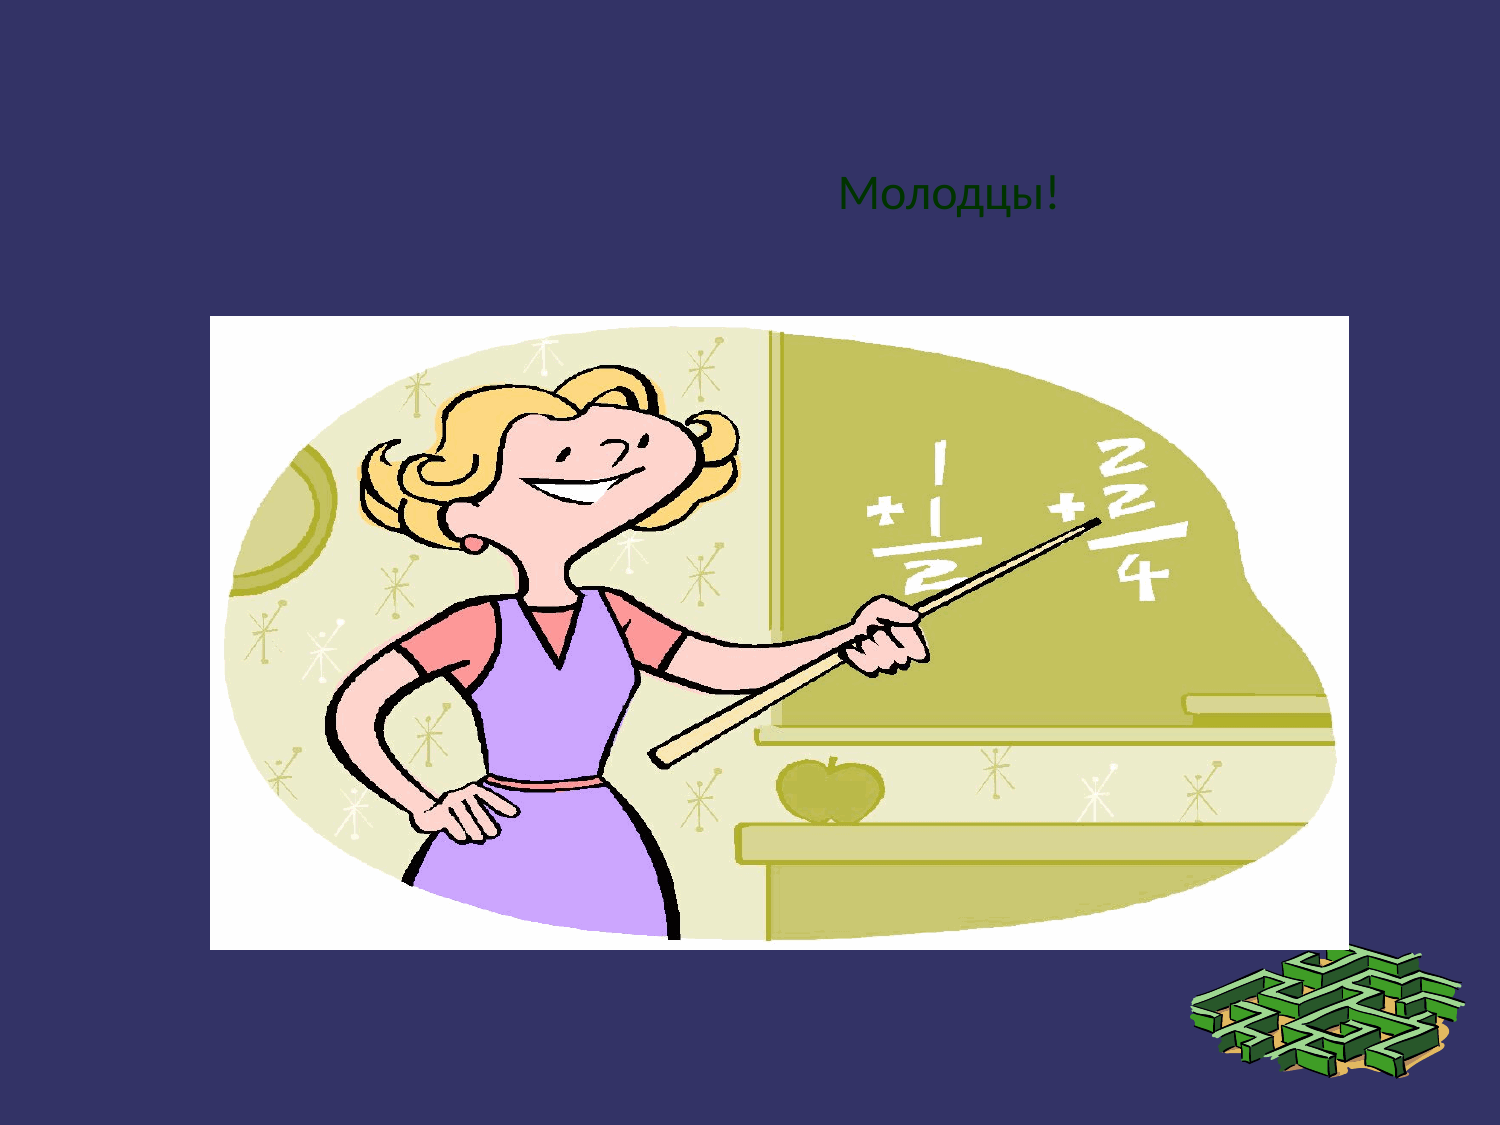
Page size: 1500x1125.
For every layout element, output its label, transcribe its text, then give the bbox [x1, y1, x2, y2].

text_box Молодцы! [656, 152, 1243, 228]
picture [210, 316, 1349, 950]
